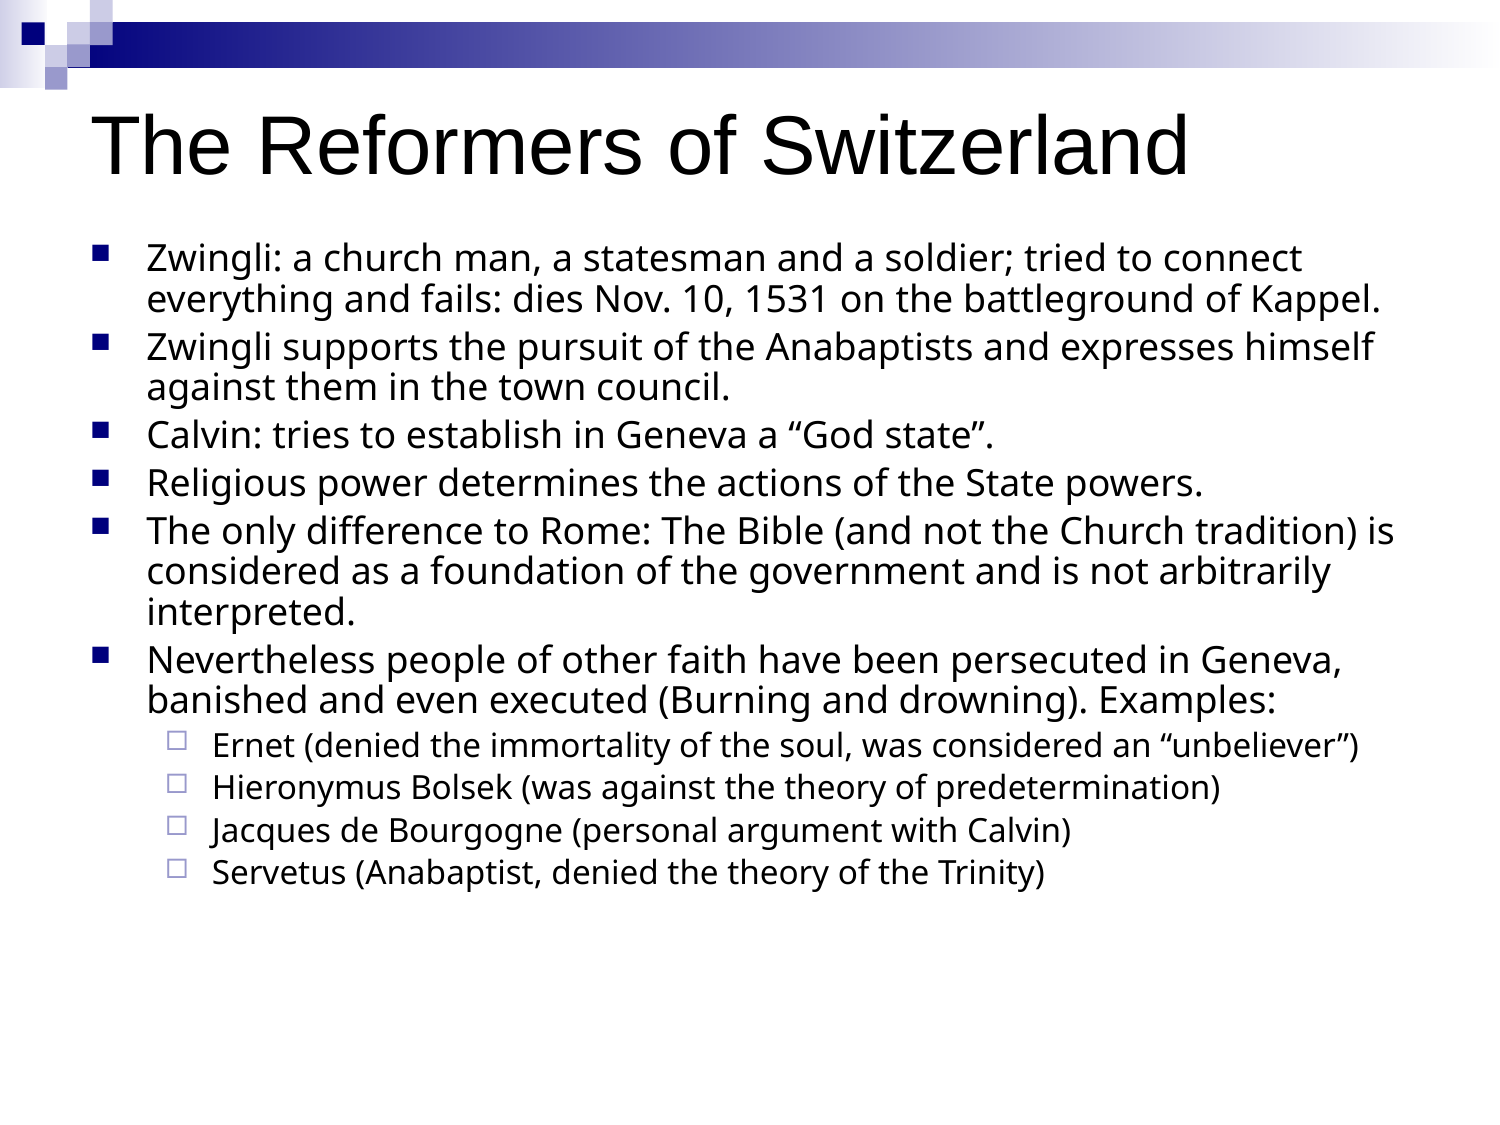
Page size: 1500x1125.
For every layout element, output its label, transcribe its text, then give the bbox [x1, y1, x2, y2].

title The Reformers of Switzerland [75, 75, 1425, 209]
list Zwingli: a church man, a statesman and a soldier; tried to connect everything and fails: dies Nov. 10, 1531 on the battleground of Kappel. Zwingli supports the pursuit of the Anabaptists and expresses himself against them in the town council. Calvin: tries to establish in Geneva a “God state”. Religious power determines the actions of the State powers. The only difference to Rome: The Bible (and not the Church tradition) is considered as a foundation of the government and is not arbitrarily interpreted. Nevertheless people of other faith have been persecuted in Geneva, banished and even executed (Burning and drowning). Examples: Ernet (denied the immortality of the soul, was considered an “unbeliever”) Hieronymus Bolsek (was against the theory of predetermination) Jacques de Bourgogne (personal argument with Calvin) Servetus (Anabaptist, denied the theory of the Trinity) [75, 231, 1425, 1047]
